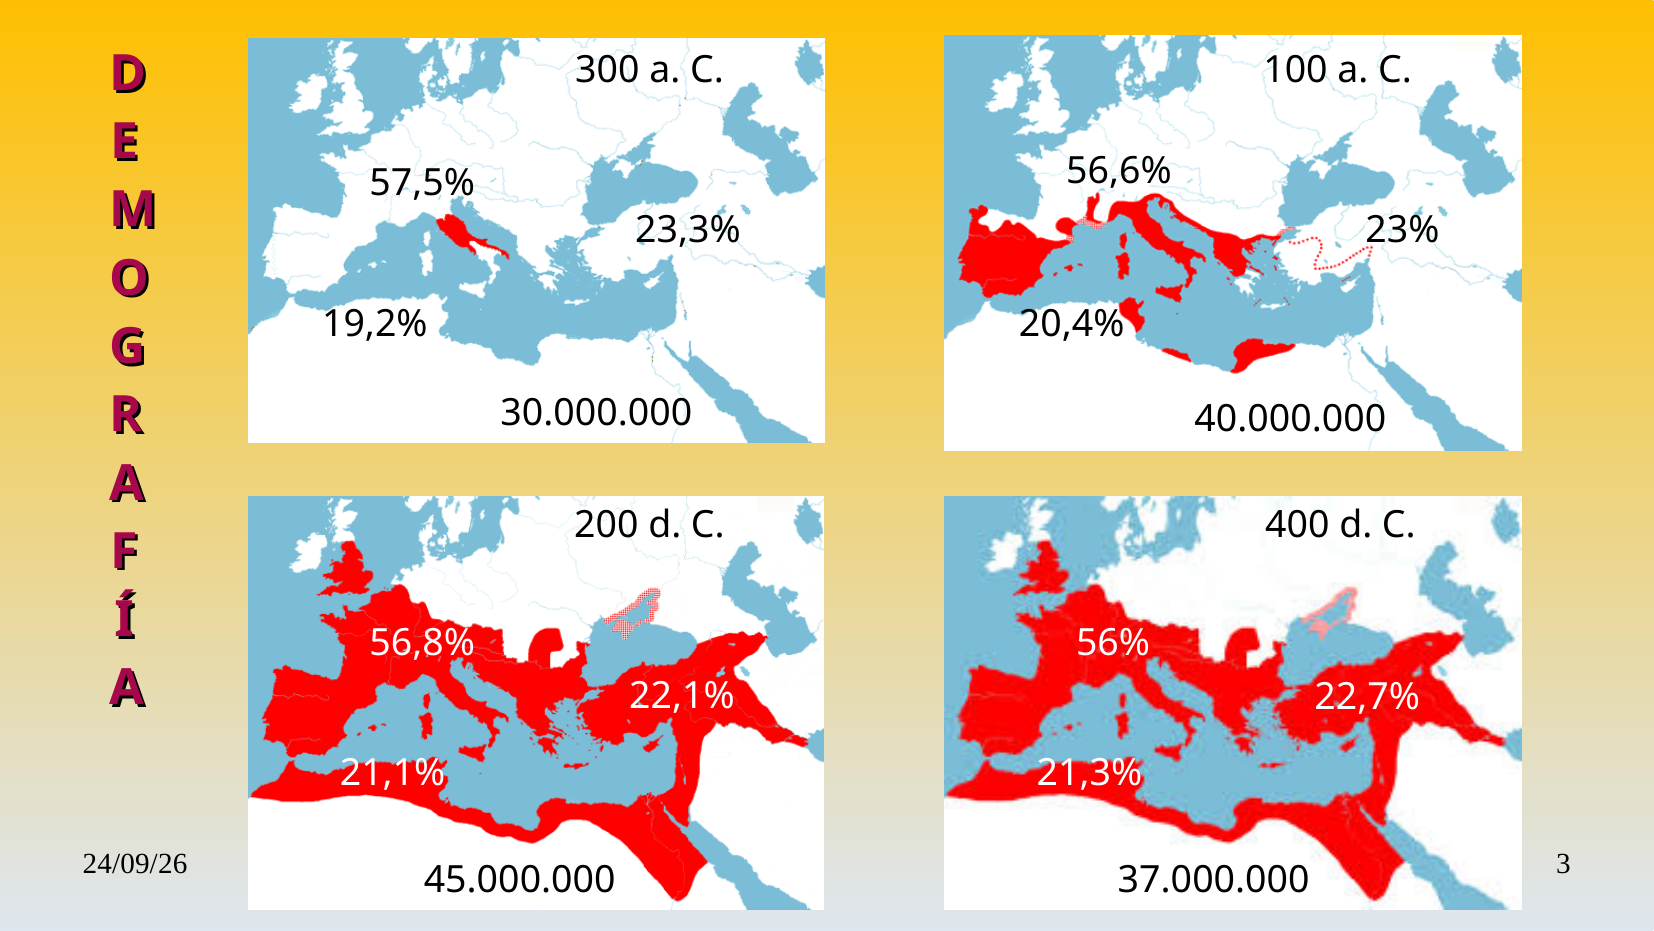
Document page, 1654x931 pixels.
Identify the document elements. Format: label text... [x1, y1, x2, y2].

text_box 40.000.000 [1157, 384, 1424, 505]
text_box 400 d. C. [1234, 490, 1447, 611]
text_box 23% [1299, 195, 1506, 264]
text_box 21,3% [986, 738, 1193, 807]
picture [944, 496, 1522, 910]
text_box 100 a. C. [1228, 35, 1447, 156]
text_box DEMOGRAFÍA [94, 29, 154, 740]
text_box 21,1% [289, 738, 497, 807]
text_box 56,8% [318, 608, 526, 677]
text_box 22,1% [578, 661, 786, 730]
text_box 45.000.000 [377, 844, 662, 931]
text_box 56% [1009, 608, 1217, 677]
text_box 30.000.000 [454, 378, 739, 496]
text_box 300 a. C. [531, 35, 768, 156]
picture [248, 38, 825, 443]
text_box 56,6% [1015, 136, 1223, 205]
text_box 22,7% [1263, 661, 1471, 731]
text_box 57,5% [318, 147, 526, 217]
picture [944, 35, 1522, 451]
text_box 19,2% [271, 289, 479, 358]
text_box 23,3% [584, 195, 792, 264]
text_box 37.000.000 [1080, 844, 1347, 931]
picture [248, 496, 824, 910]
text_box 20,4% [968, 289, 1176, 358]
text_box 200 d. C. [531, 490, 768, 611]
